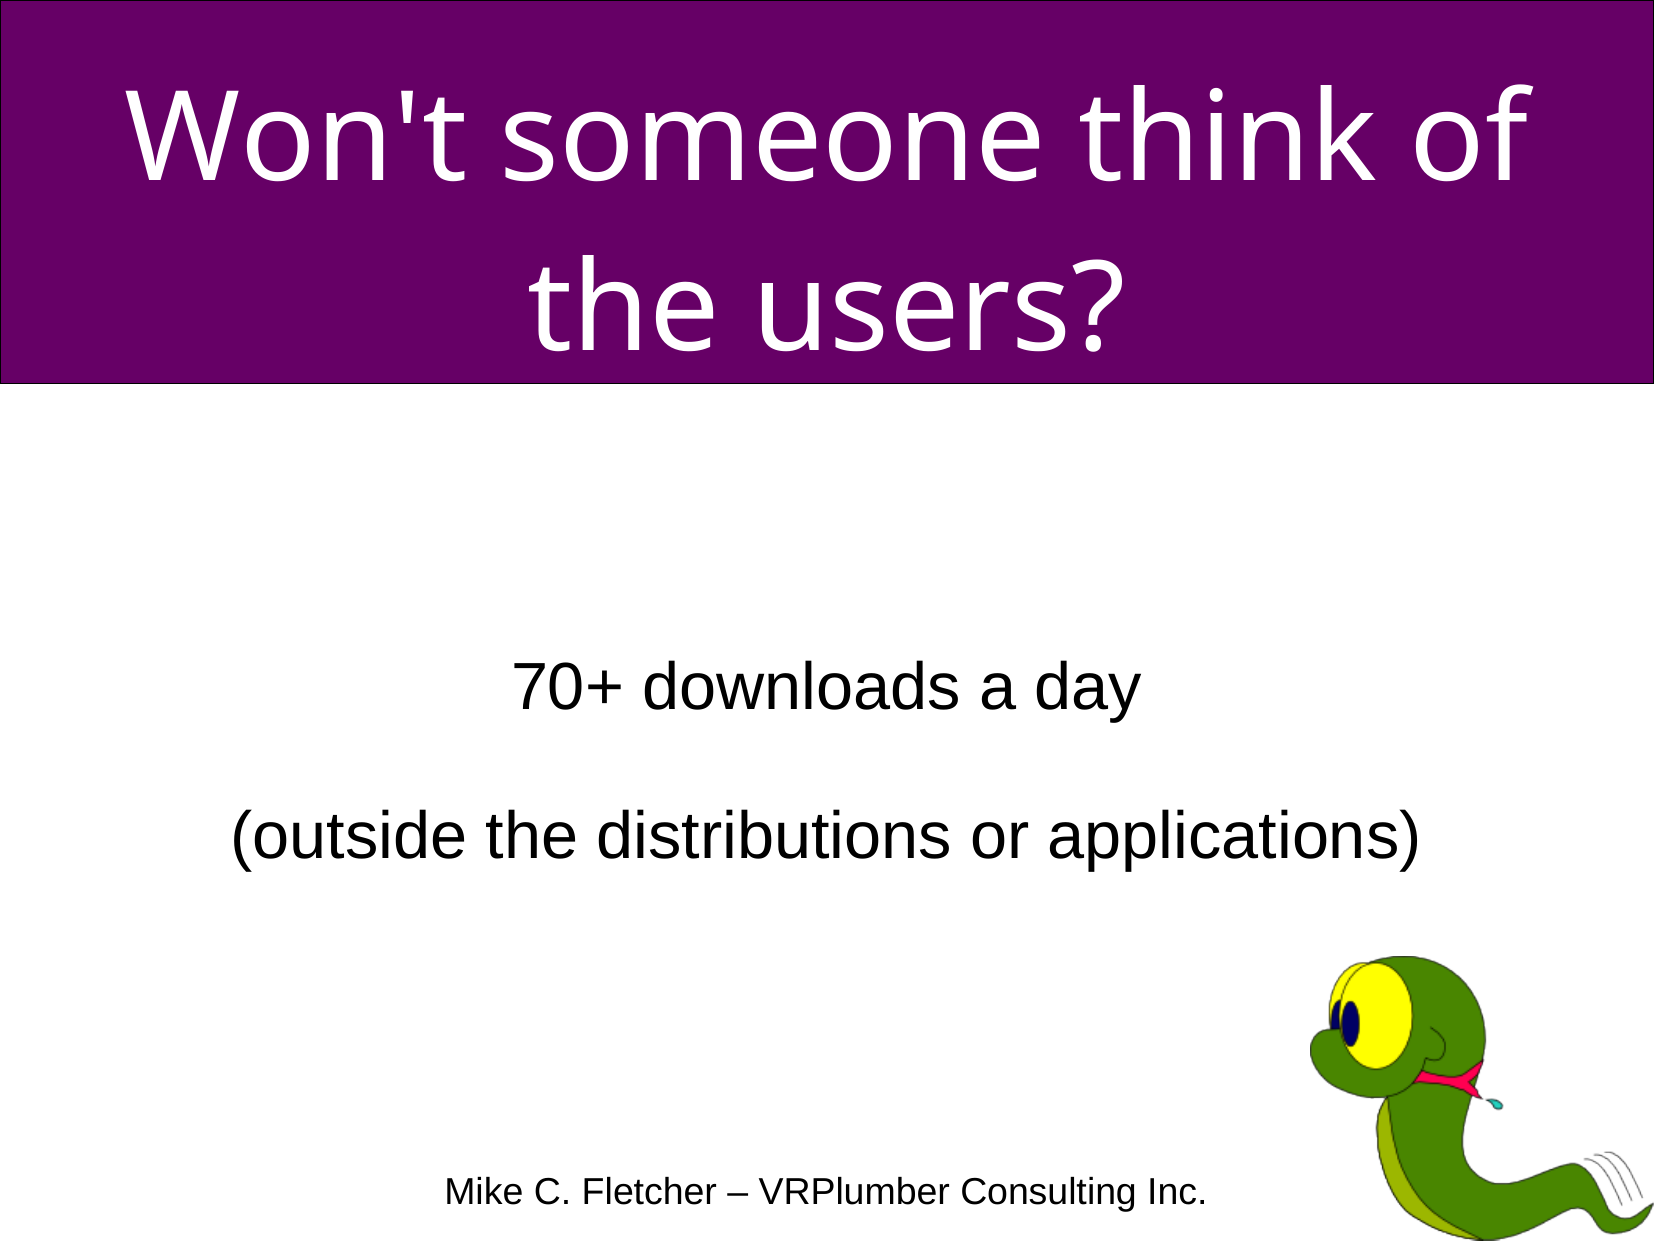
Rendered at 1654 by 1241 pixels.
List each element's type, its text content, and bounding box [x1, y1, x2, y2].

title Won't someone think of the users? [82, 49, 1571, 384]
subtitle 70+ downloads a day (outside the distributions or applications) [82, 420, 1571, 1102]
picture [1310, 956, 1654, 1241]
